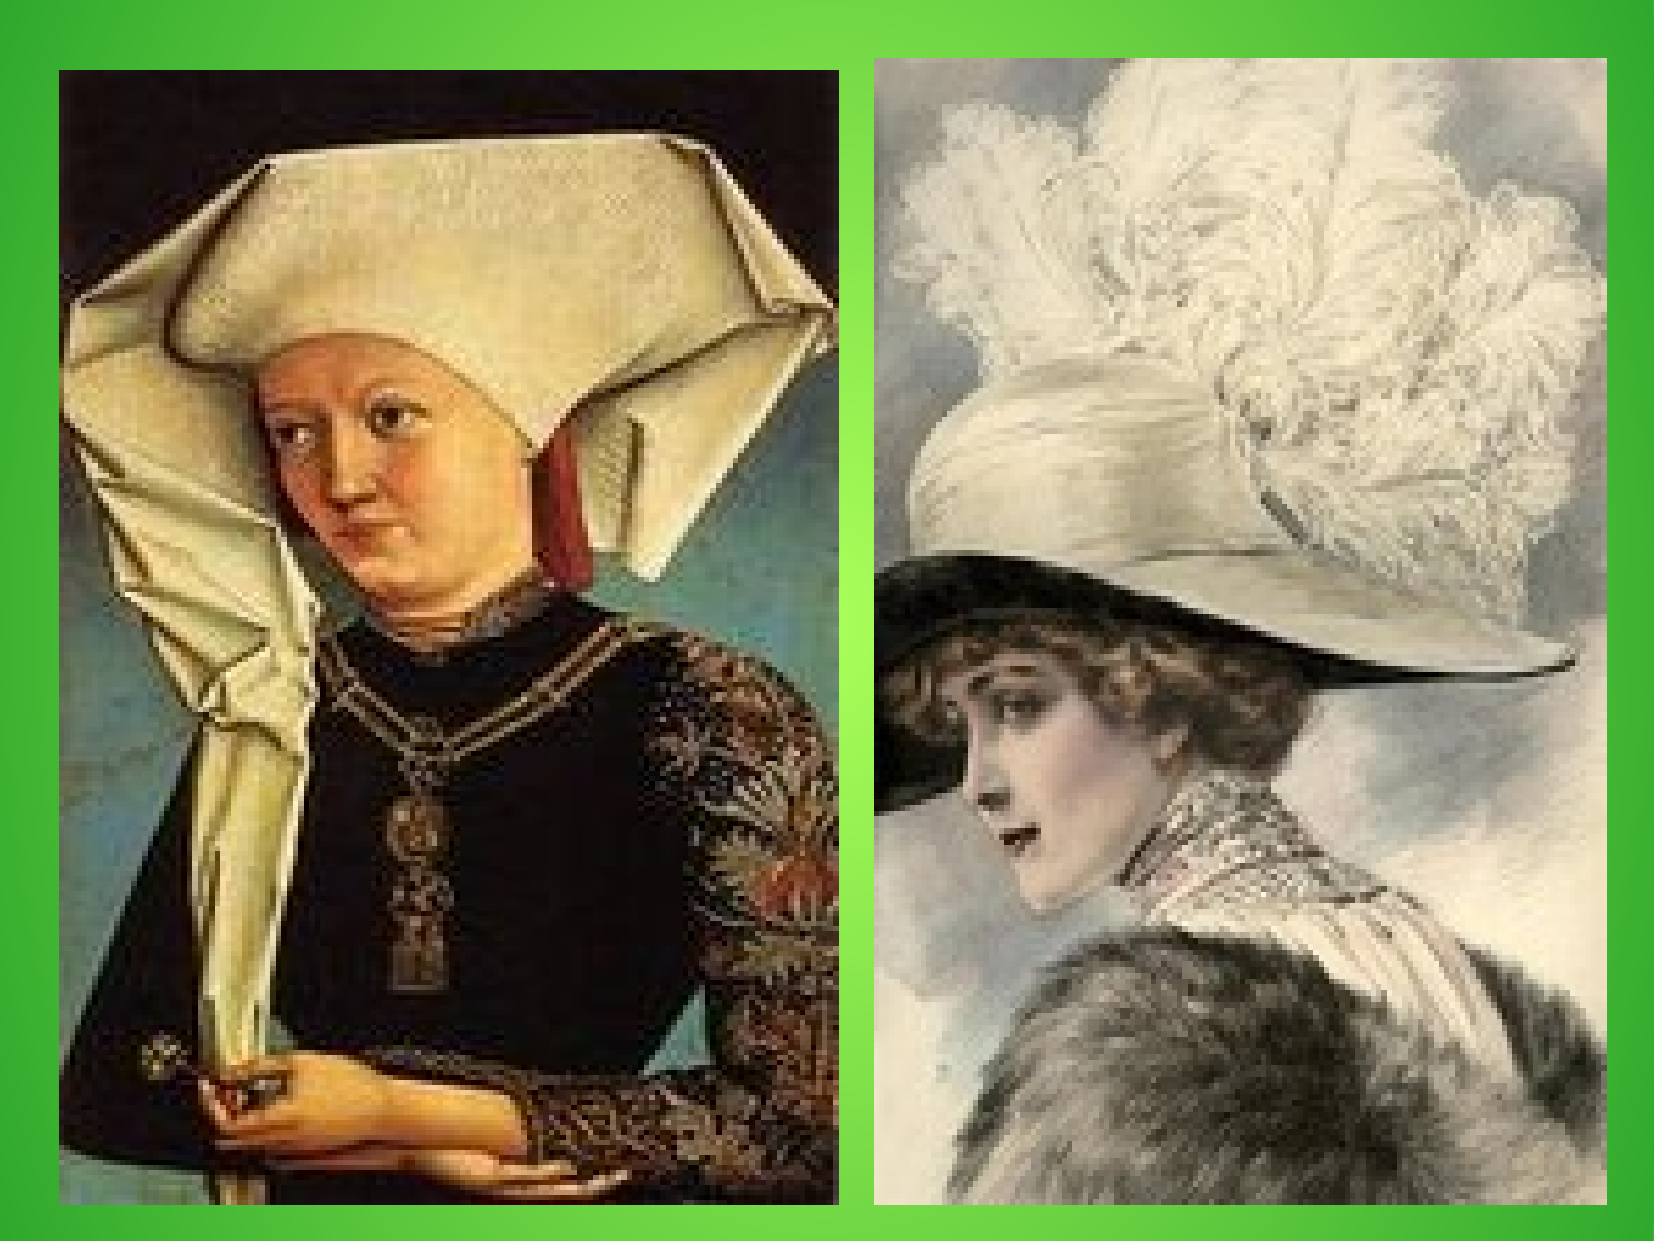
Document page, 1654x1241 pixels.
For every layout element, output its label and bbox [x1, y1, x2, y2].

picture [874, 58, 1607, 1205]
picture [59, 70, 839, 1205]
